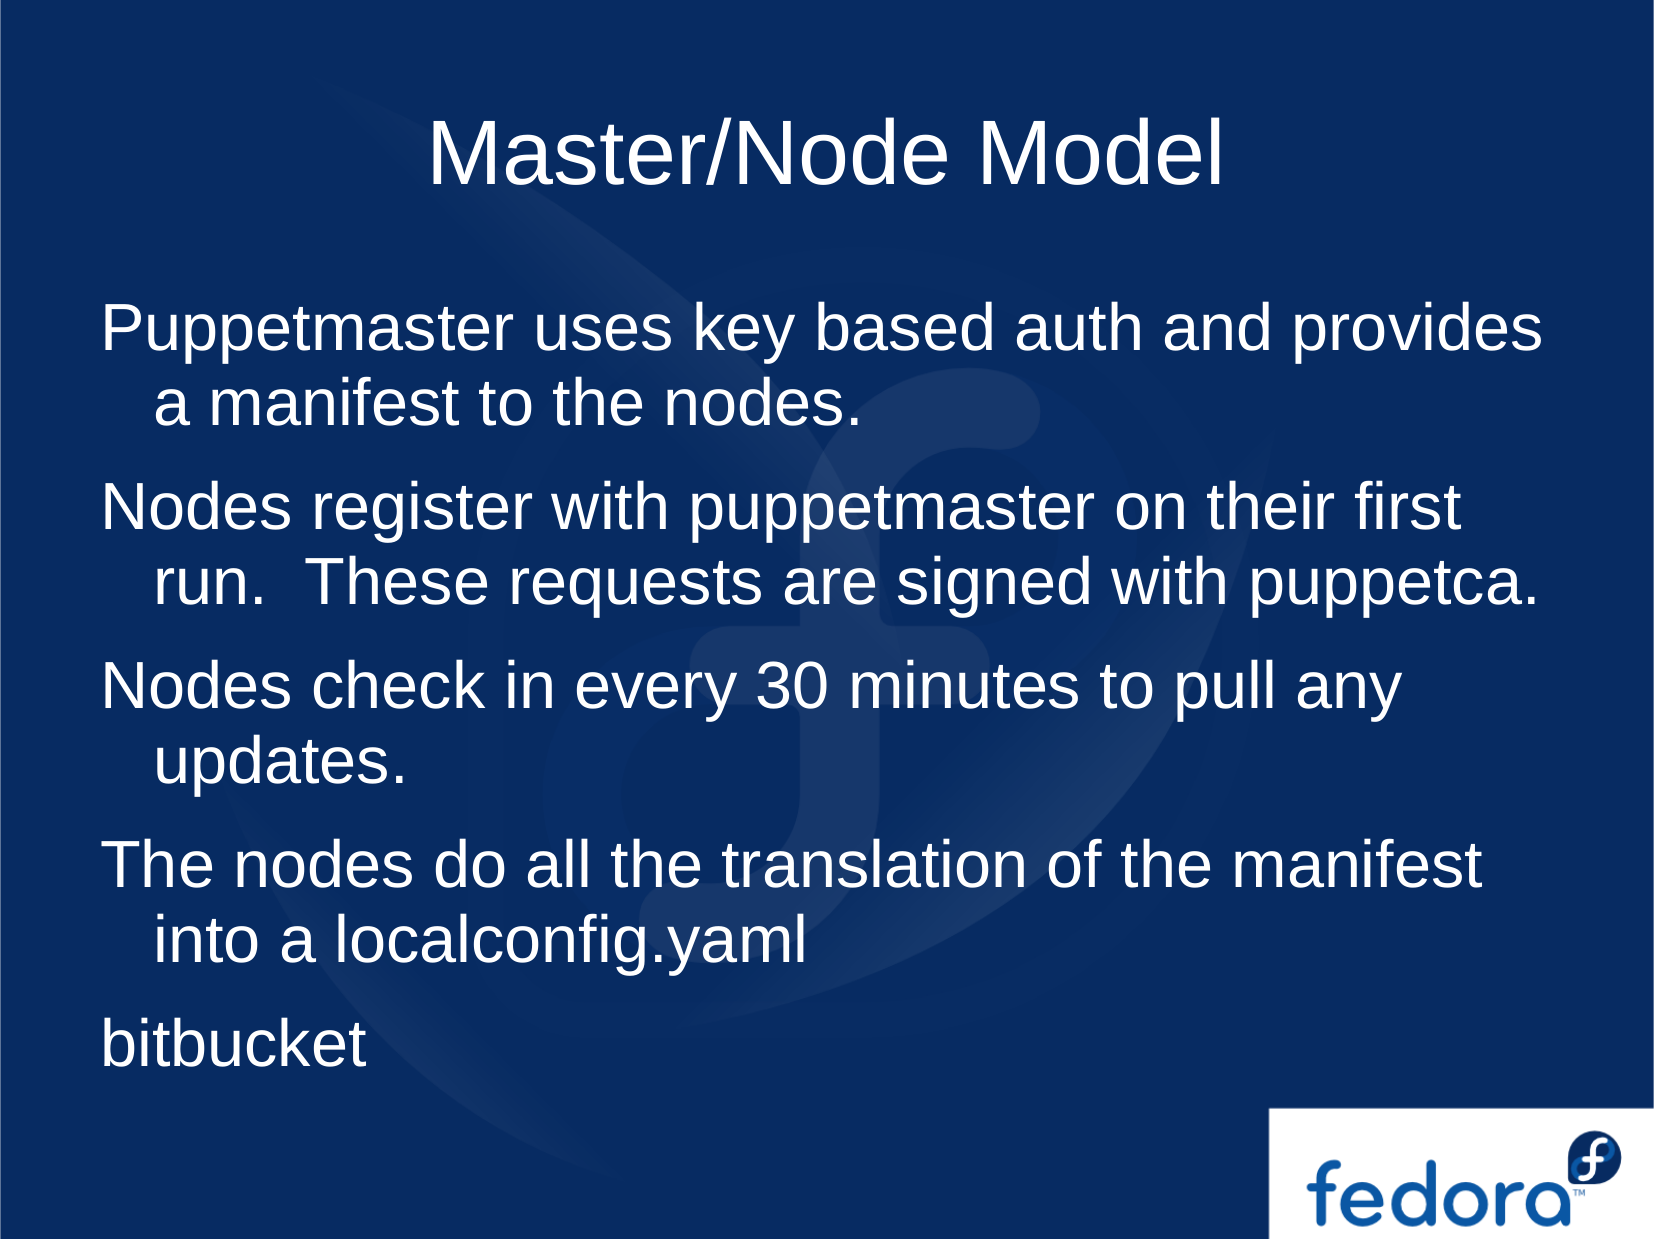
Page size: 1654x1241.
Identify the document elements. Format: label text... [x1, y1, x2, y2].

picture [0, 0, 1654, 1239]
list Puppetmaster uses key based auth and provides a manifest to the nodes. Nodes register with puppetmaster on their first run. These requests are signed with puppetca. Nodes check in every 30 minutes to pull any updates. The nodes do all the translation of the manifest into a localconfig.yaml bitbucket [82, 290, 1571, 1094]
title Master/Node Model [82, 56, 1571, 250]
